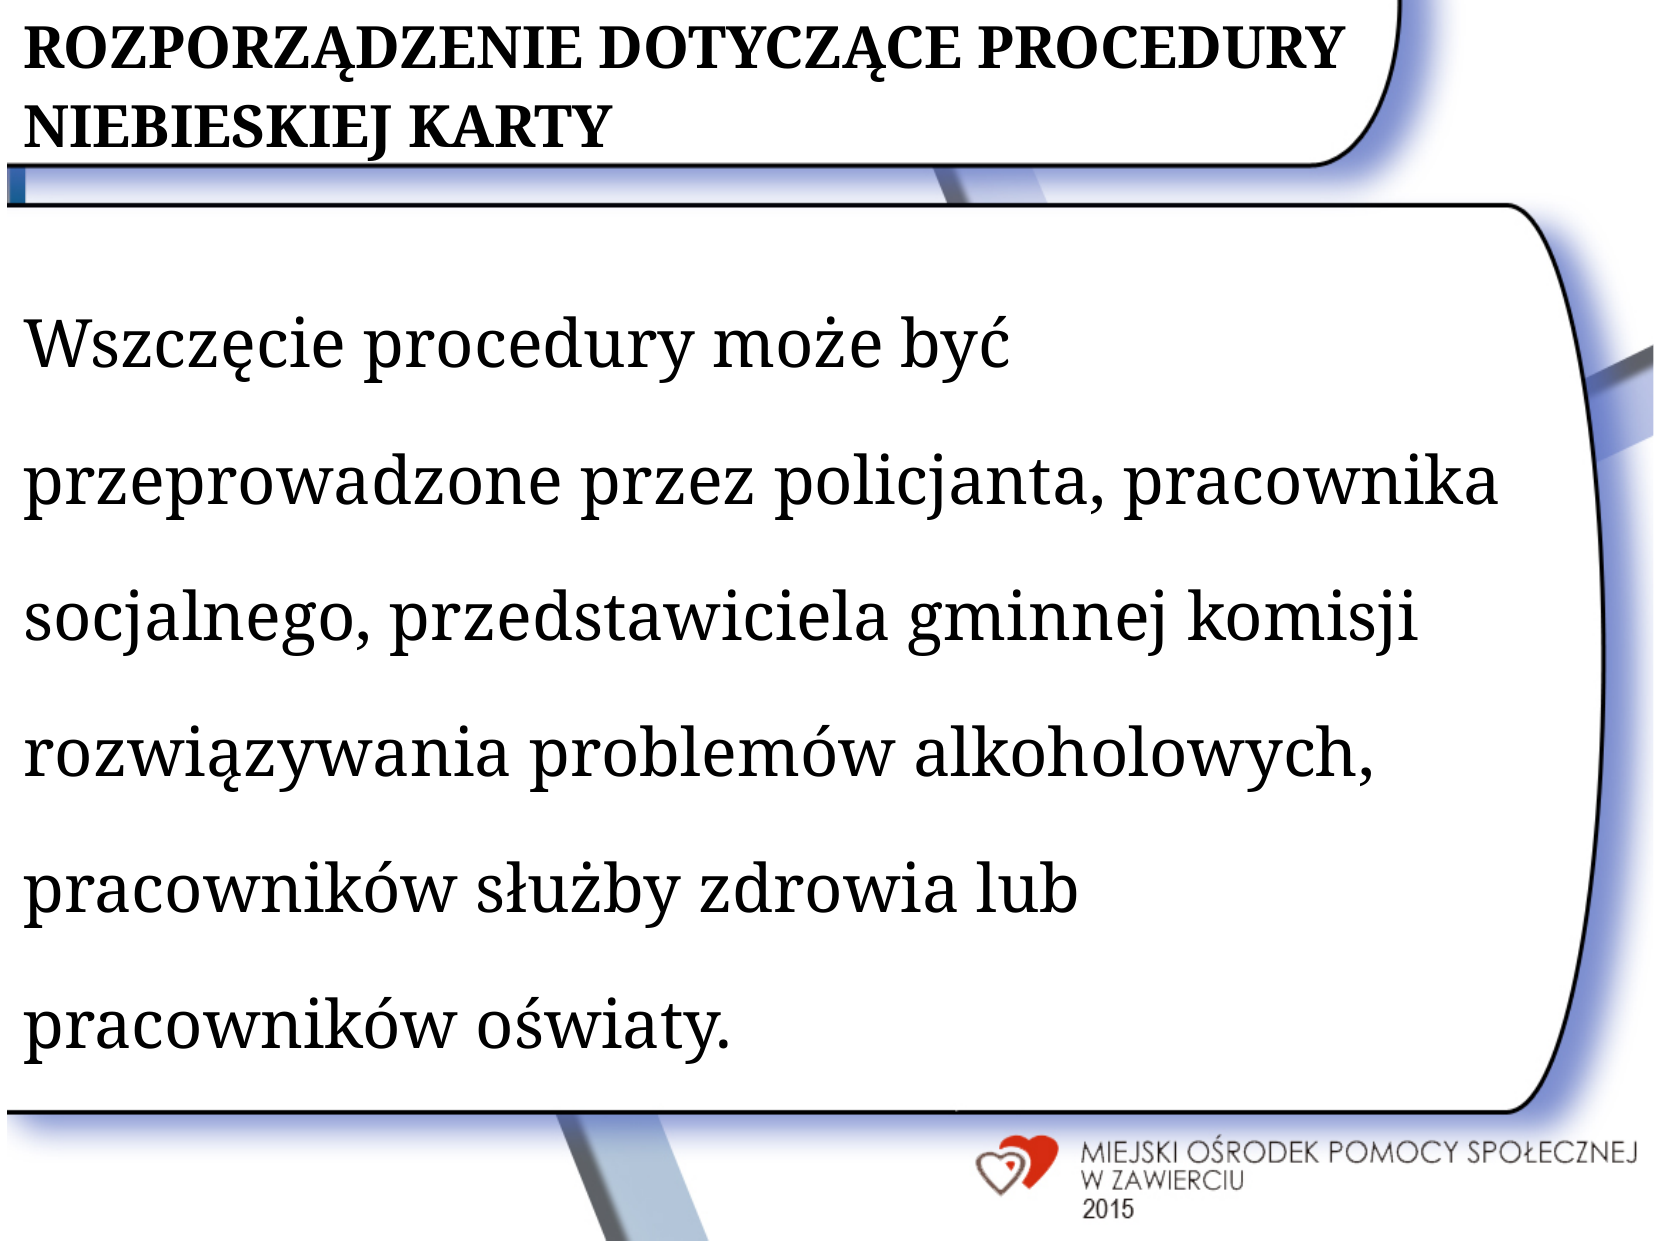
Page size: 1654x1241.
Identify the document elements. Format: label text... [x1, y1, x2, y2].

picture [7, 0, 1654, 1241]
title ROZPORZĄDZENIE DOTYCZĄCE PROCEDURY NIEBIESKIEJ KARTY [0, 0, 1359, 175]
subtitle Wszczęcie procedury może być przeprowadzone przez policjanta, pracownika socjalnego, przedstawiciela gminnej komisji rozwiązywania problemów alkoholowych, pracowników służby zdrowia lub pracowników oświaty. [23, 220, 1512, 1099]
